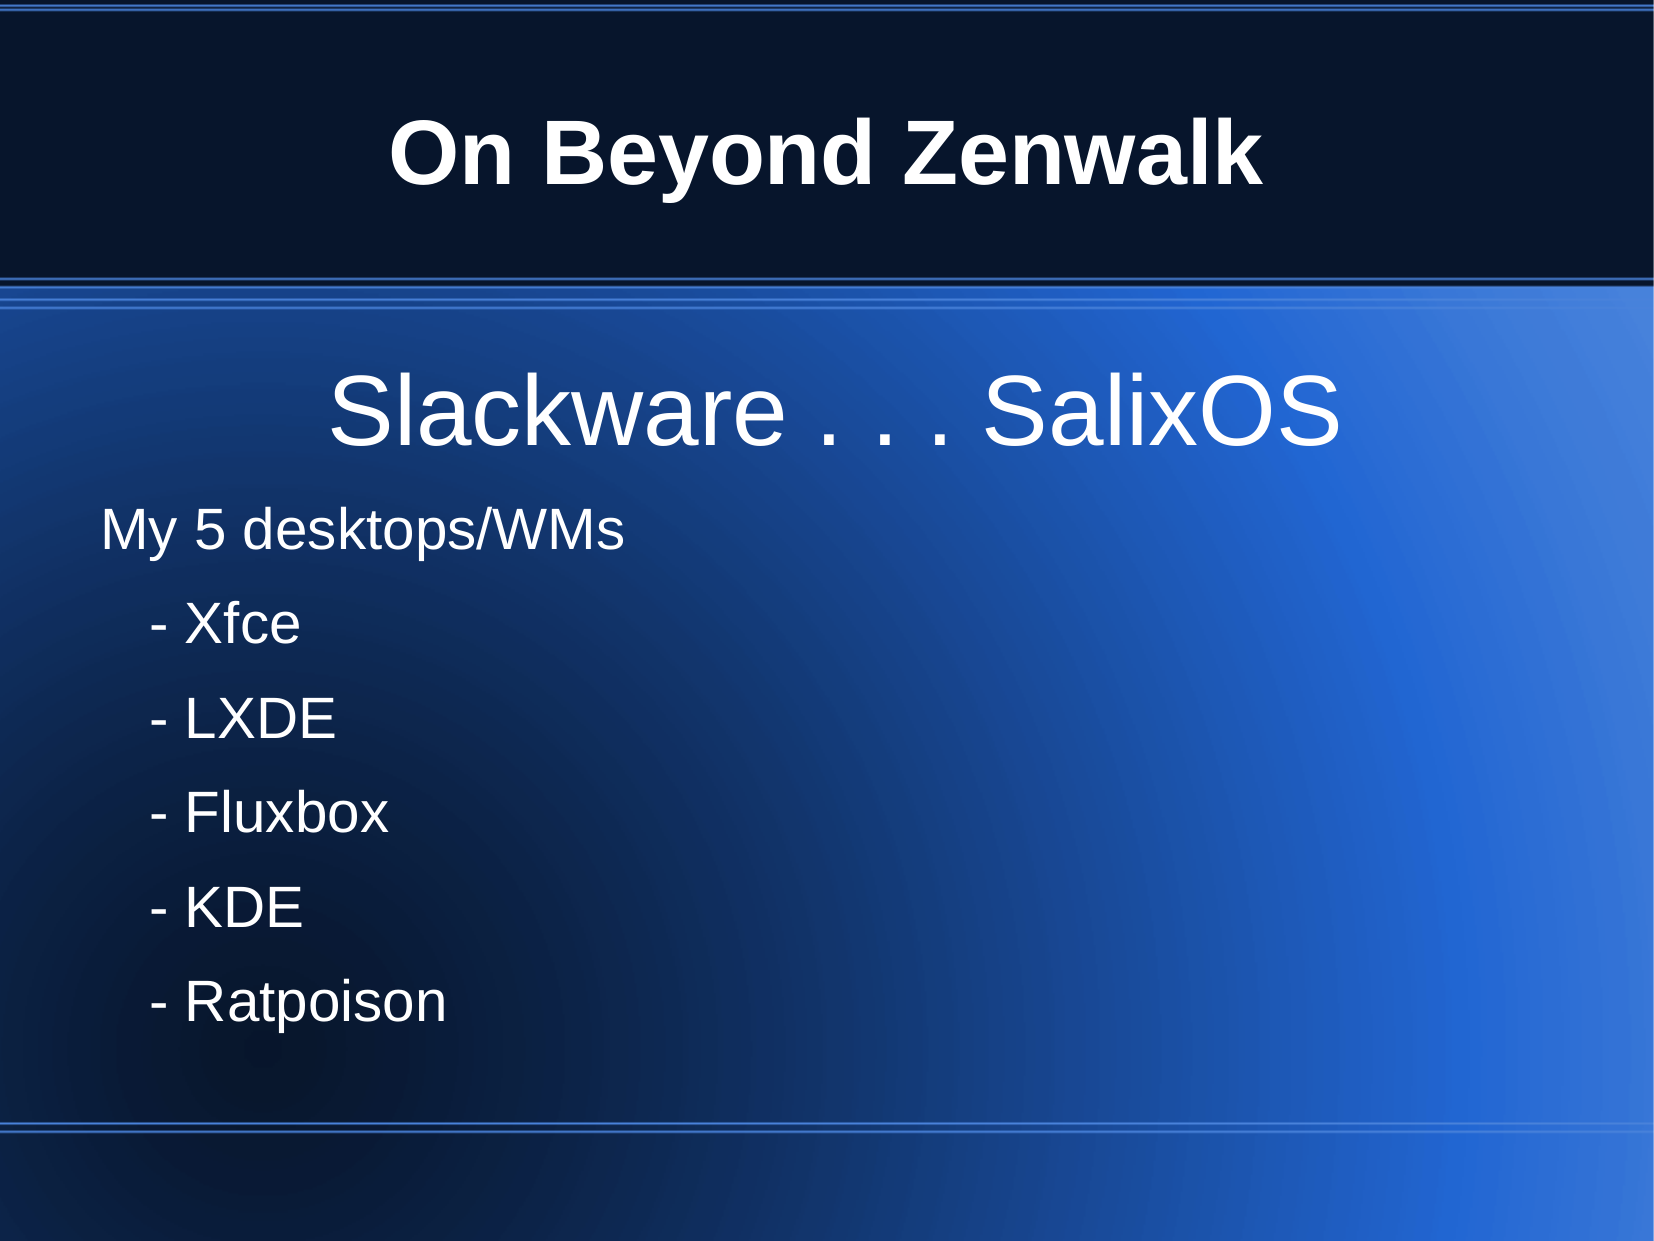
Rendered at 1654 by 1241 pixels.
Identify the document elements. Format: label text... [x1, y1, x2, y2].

picture [0, 0, 1654, 1241]
list Slackware . . . SalixOS My 5 desktops/WMs - Xfce - LXDE - Fluxbox - KDE - Ratpoison [82, 355, 1571, 1241]
title On Beyond Zenwalk [82, 56, 1571, 250]
